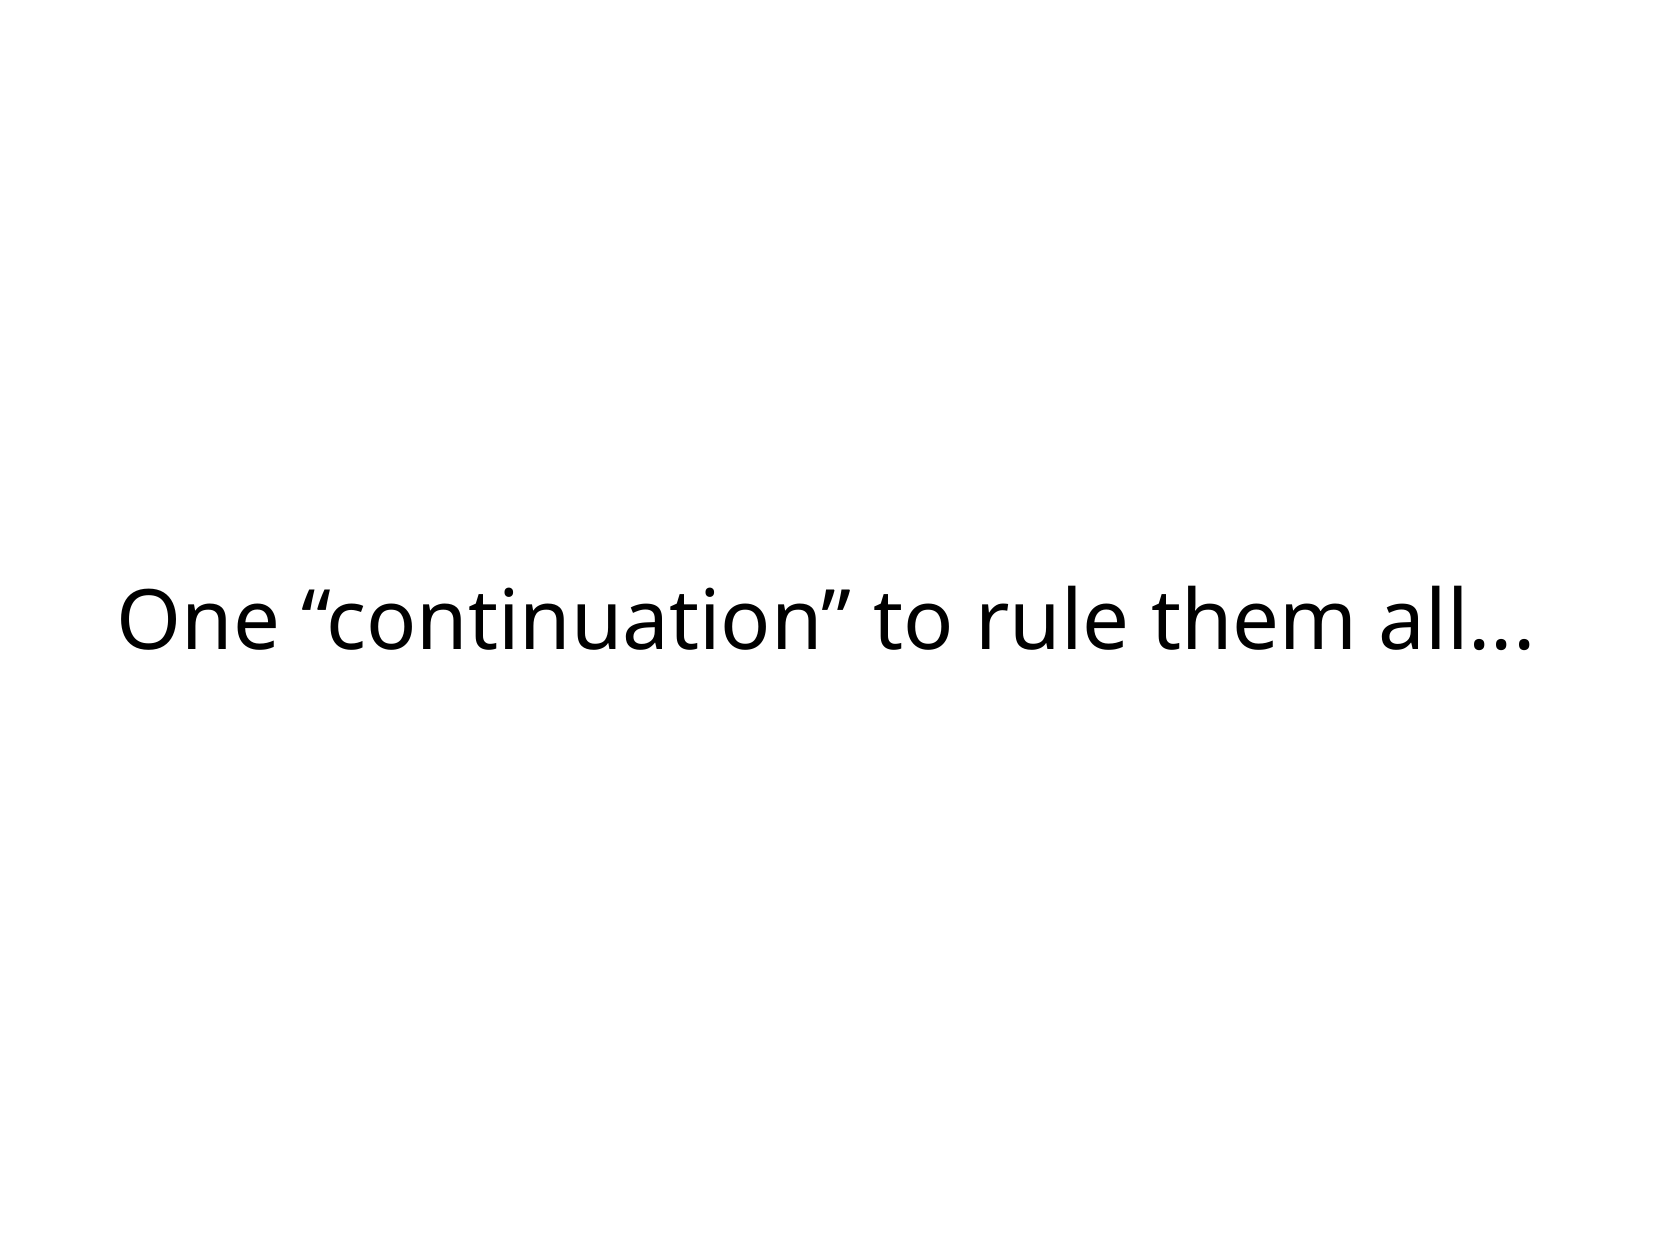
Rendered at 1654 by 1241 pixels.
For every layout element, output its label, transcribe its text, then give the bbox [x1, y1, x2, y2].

subtitle One “continuation” to rule them all... [82, 49, 1571, 1186]
